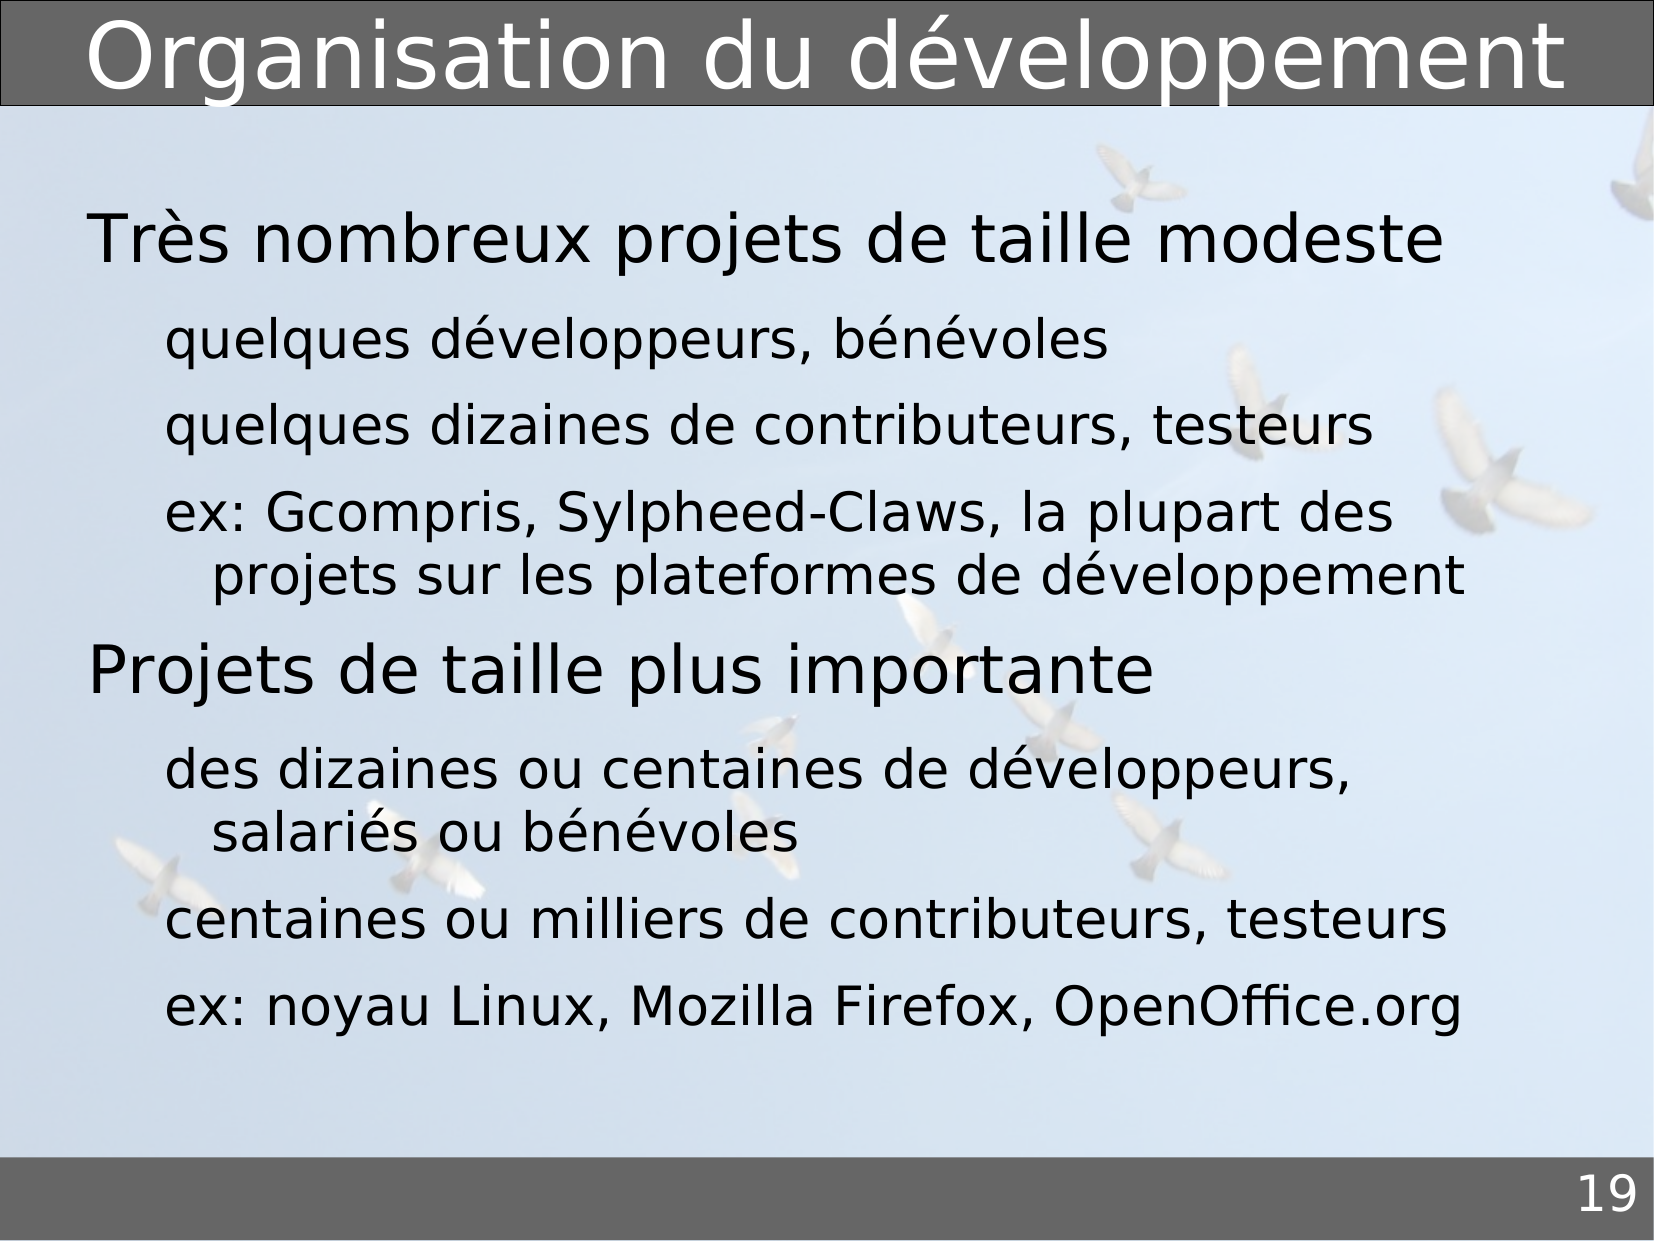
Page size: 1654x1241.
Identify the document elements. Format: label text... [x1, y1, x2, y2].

title Organisation du développement [0, 2, 1654, 110]
list Très nombreux projets de taille modeste quelques développeurs, bénévoles quelques dizaines de contributeurs, testeurs ex: Gcompris, Sylpheed-Claws, la plupart des projets sur les plateformes de développement Projets de taille plus importante des dizaines ou centaines de développeurs, salariés ou bénévoles centaines ou milliers de contributeurs, testeurs ex: noyau Linux, Mozilla Firefox, OpenOffice.org [69, 200, 1558, 1038]
